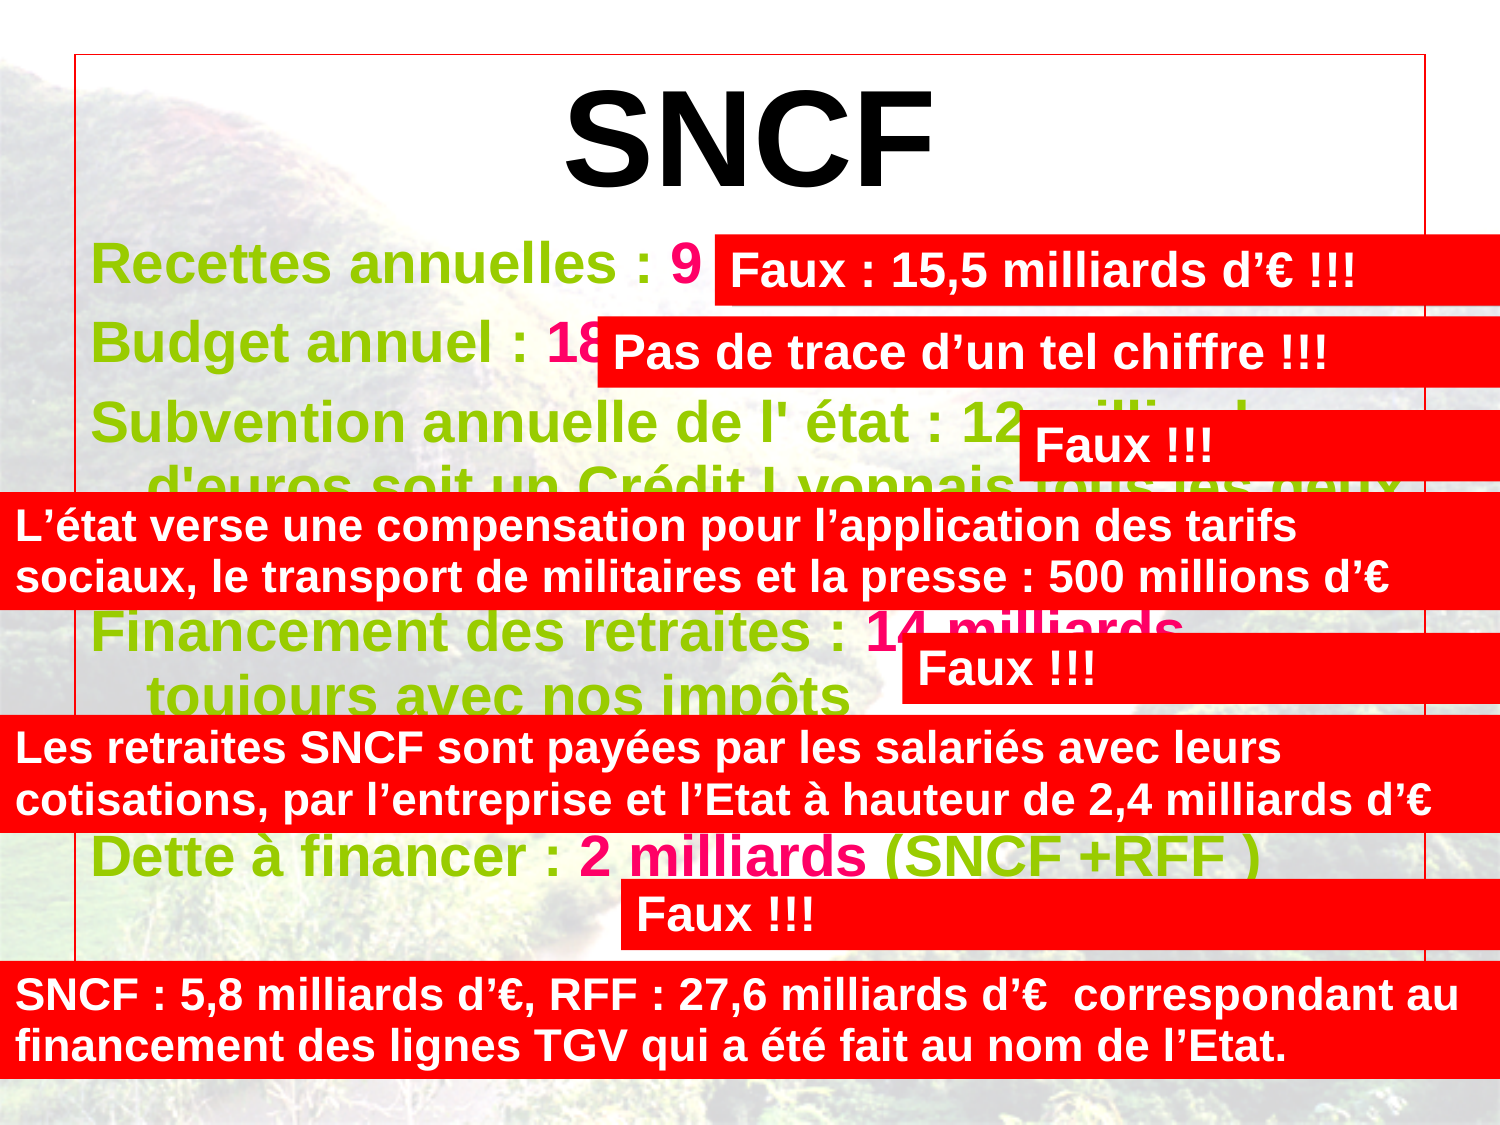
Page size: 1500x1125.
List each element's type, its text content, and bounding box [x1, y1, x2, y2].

picture [1426, 833, 1500, 878]
text_box Les retraites SNCF sont payées par les salariés avec leurs cotisations, par l’entreprise et l’Etat à hauteur de 2,4 milliards d’€ [0, 714, 1500, 833]
list SNCF Recettes annuelles : 9 milliards d'euros Budget annuel : 18 milliards d'euros Subvention annuelle de l' état : 12 milliards d'euros soit un Crédit Lyonnais tous les deux ans avec nos impôts ! Financement des retraites : 14 milliards toujours avec nos impôts Dette à financer : 2 milliards (SNCF +RFF ) [75, 611, 1426, 714]
text_box Faux !!! [621, 878, 1500, 951]
picture [0, 611, 74, 714]
picture [1426, 704, 1500, 714]
text_box Faux !!! [902, 632, 1500, 704]
list SNCF Recettes annuelles : 9 milliards d'euros Budget annuel : 18 milliards d'euros Subvention annuelle de l' état : 12 milliards d'euros soit un Crédit Lyonnais tous les deux ans avec nos impôts ! Financement des retraites : 14 milliards toujours avec nos impôts Dette à financer : 2 milliards (SNCF +RFF ) [75, 833, 1426, 960]
picture [0, 1079, 1500, 1125]
picture [0, 0, 1500, 492]
picture [1426, 306, 1500, 316]
picture [0, 833, 74, 960]
text_box L’état verse une compensation pour l’application des tarifs sociaux, le transport de militaires et la presse : 500 millions d’€ [0, 492, 1500, 611]
text_box Pas de trace d’un tel chiffre !!! [597, 316, 1500, 388]
list SNCF Recettes annuelles : 9 milliards d'euros Budget annuel : 18 milliards d'euros Subvention annuelle de l' état : 12 milliards d'euros soit un Crédit Lyonnais tous les deux ans avec nos impôts ! Financement des retraites : 14 milliards toujours avec nos impôts Dette à financer : 2 milliards (SNCF +RFF ) [75, 54, 1426, 492]
picture [1426, 951, 1500, 960]
picture [1426, 482, 1500, 492]
picture [1426, 388, 1500, 410]
picture [1426, 611, 1500, 632]
text_box Faux !!! [1019, 410, 1500, 482]
text_box Faux : 15,5 milliards d’€ !!! [714, 234, 1500, 306]
text_box SNCF : 5,8 milliards d’€, RFF : 27,6 milliards d’€ correspondant au financement des lignes TGV qui a été fait au nom de l’Etat. [0, 960, 1500, 1079]
